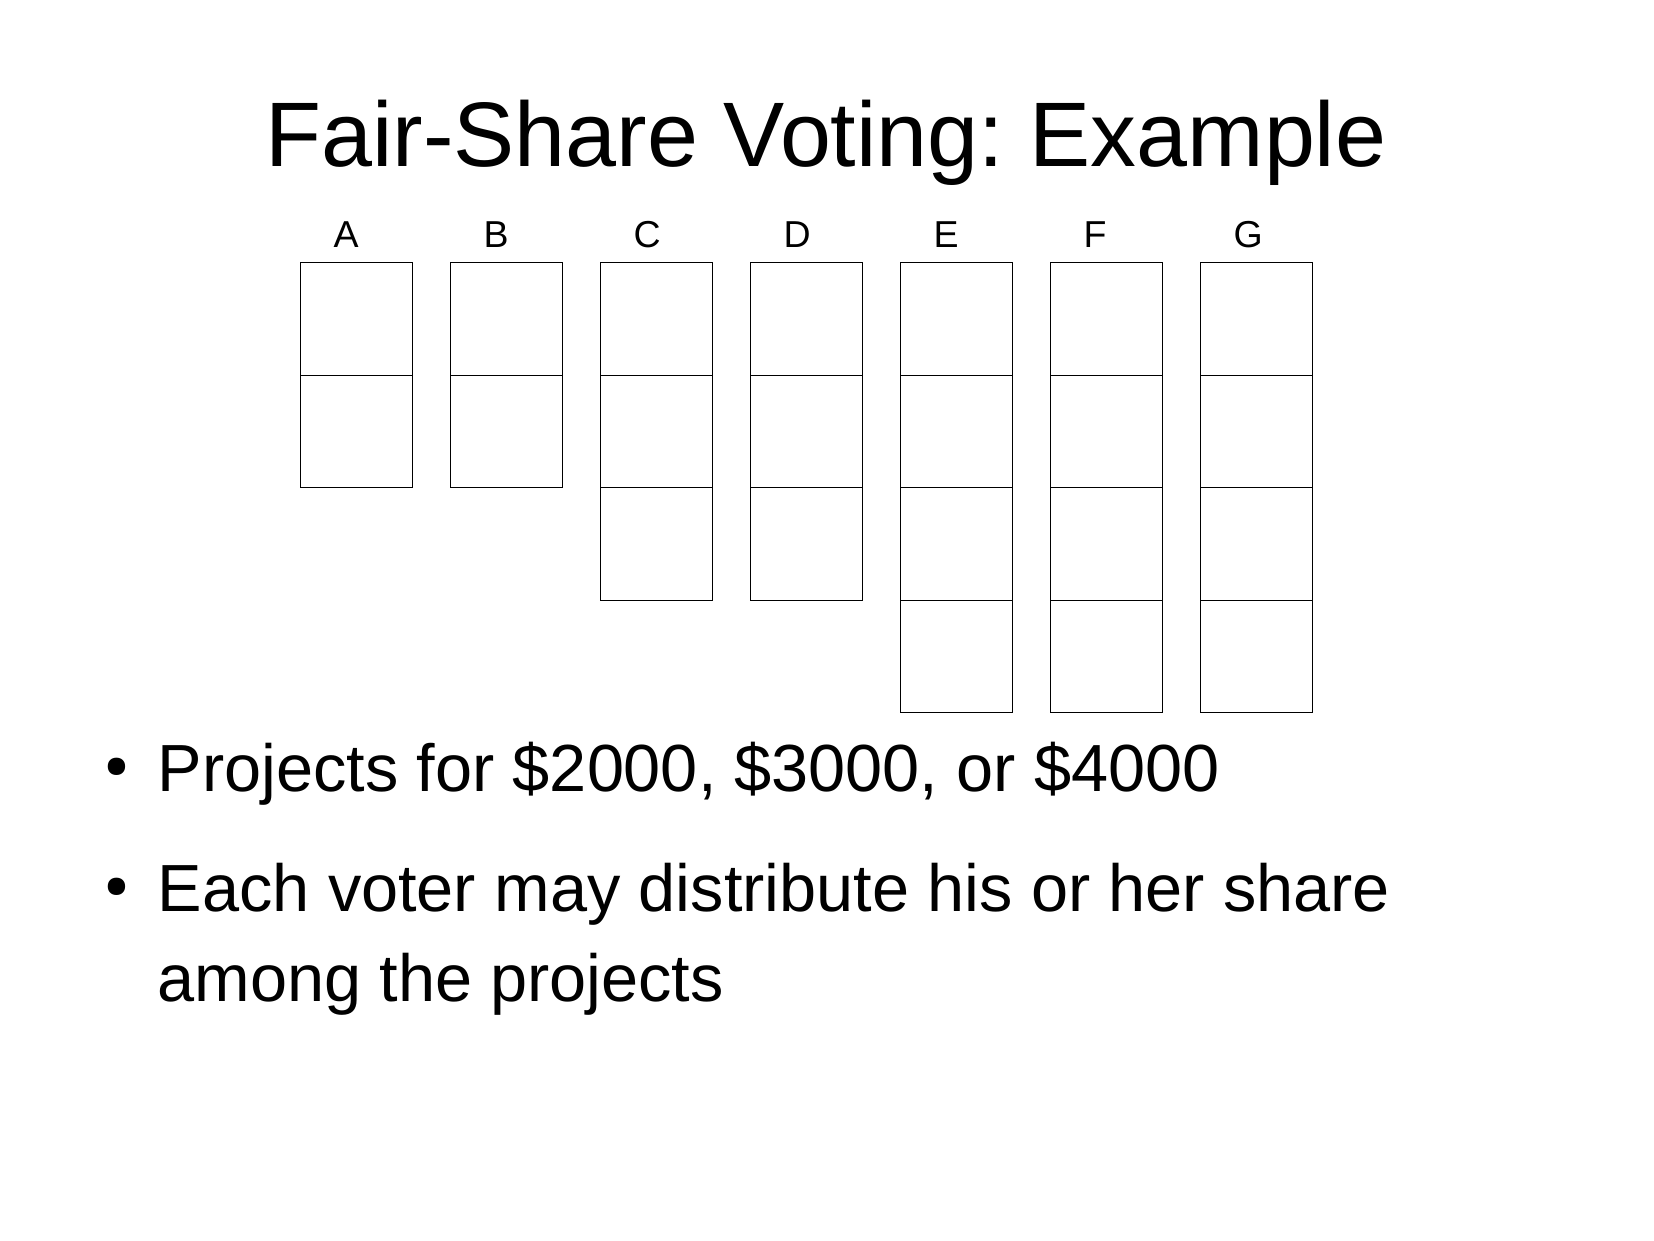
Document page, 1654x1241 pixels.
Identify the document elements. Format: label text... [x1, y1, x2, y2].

text_box [450, 262, 563, 488]
title Fair-Share Voting: Example [82, 31, 1571, 239]
text_box E [918, 206, 975, 264]
text_box [600, 262, 713, 601]
text_box A [318, 206, 376, 264]
text_box [1200, 262, 1313, 713]
text_box [750, 262, 863, 601]
text_box [1050, 262, 1163, 713]
list Projects for $2000, $3000, or $4000 Each voter may distribute his or her share among the projects [86, 731, 1576, 1135]
text_box C [618, 205, 675, 263]
text_box [300, 262, 413, 488]
text_box G [1218, 205, 1276, 263]
text_box F [1068, 206, 1126, 264]
text_box D [768, 205, 826, 263]
text_box B [468, 206, 526, 264]
text_box [900, 262, 1013, 713]
